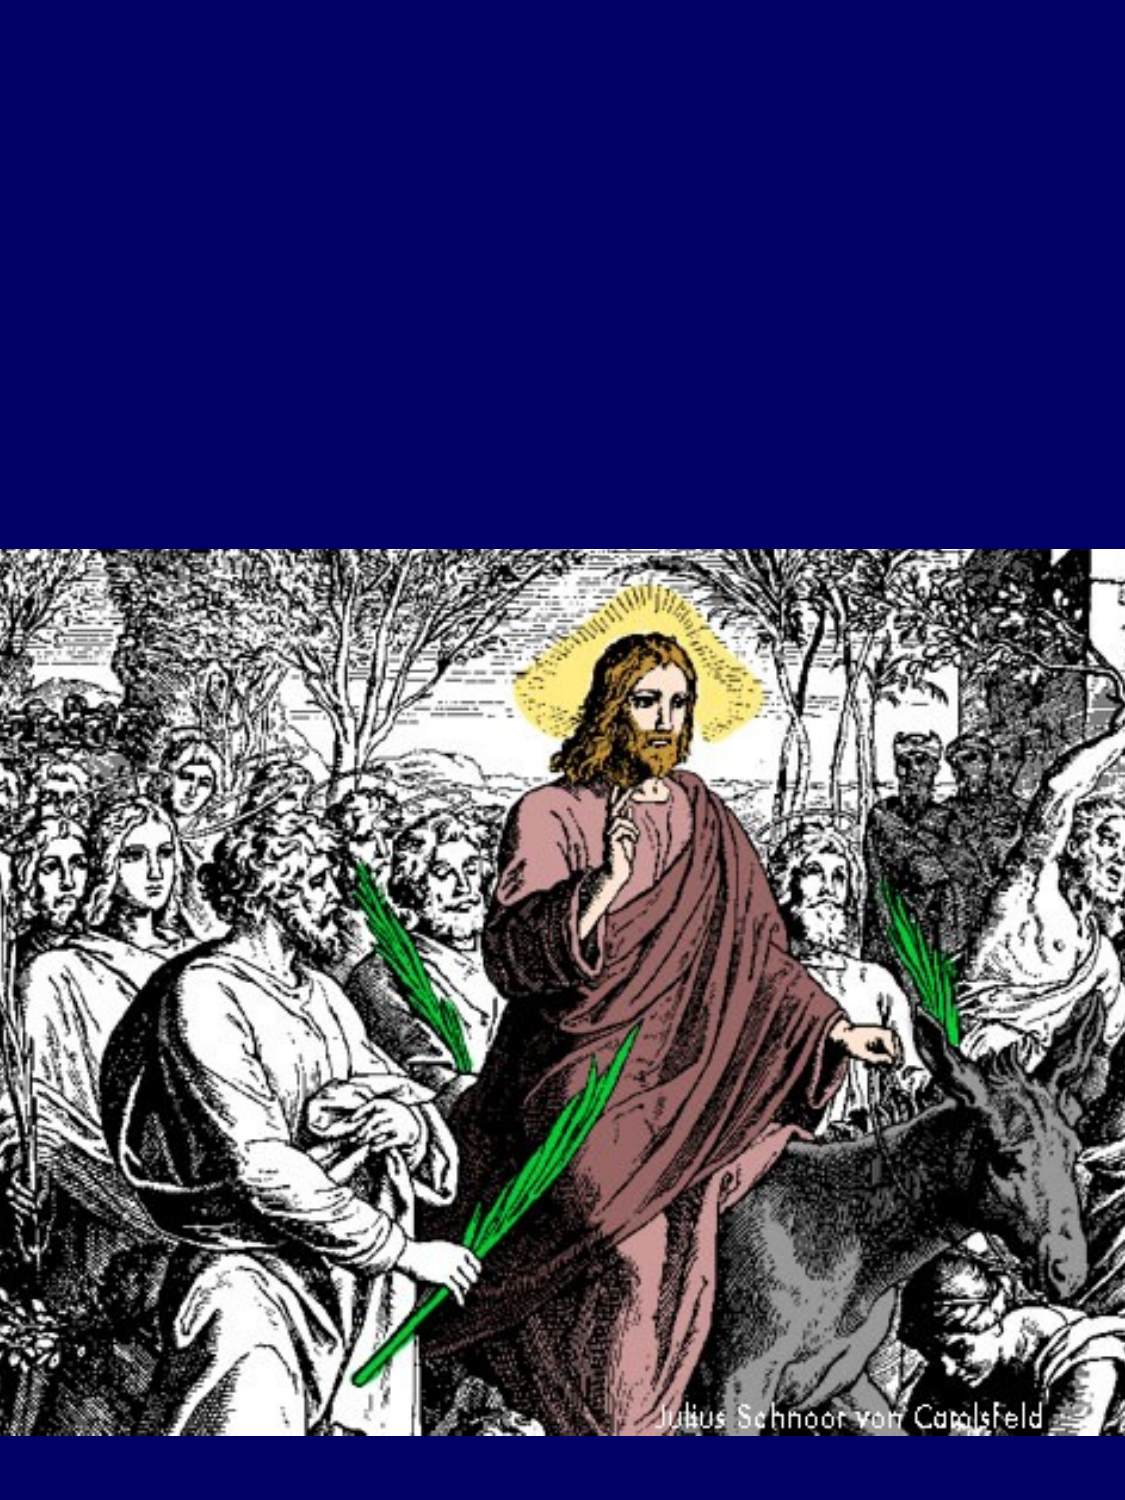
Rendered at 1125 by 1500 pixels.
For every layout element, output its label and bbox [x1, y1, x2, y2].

picture [0, 549, 1125, 1436]
